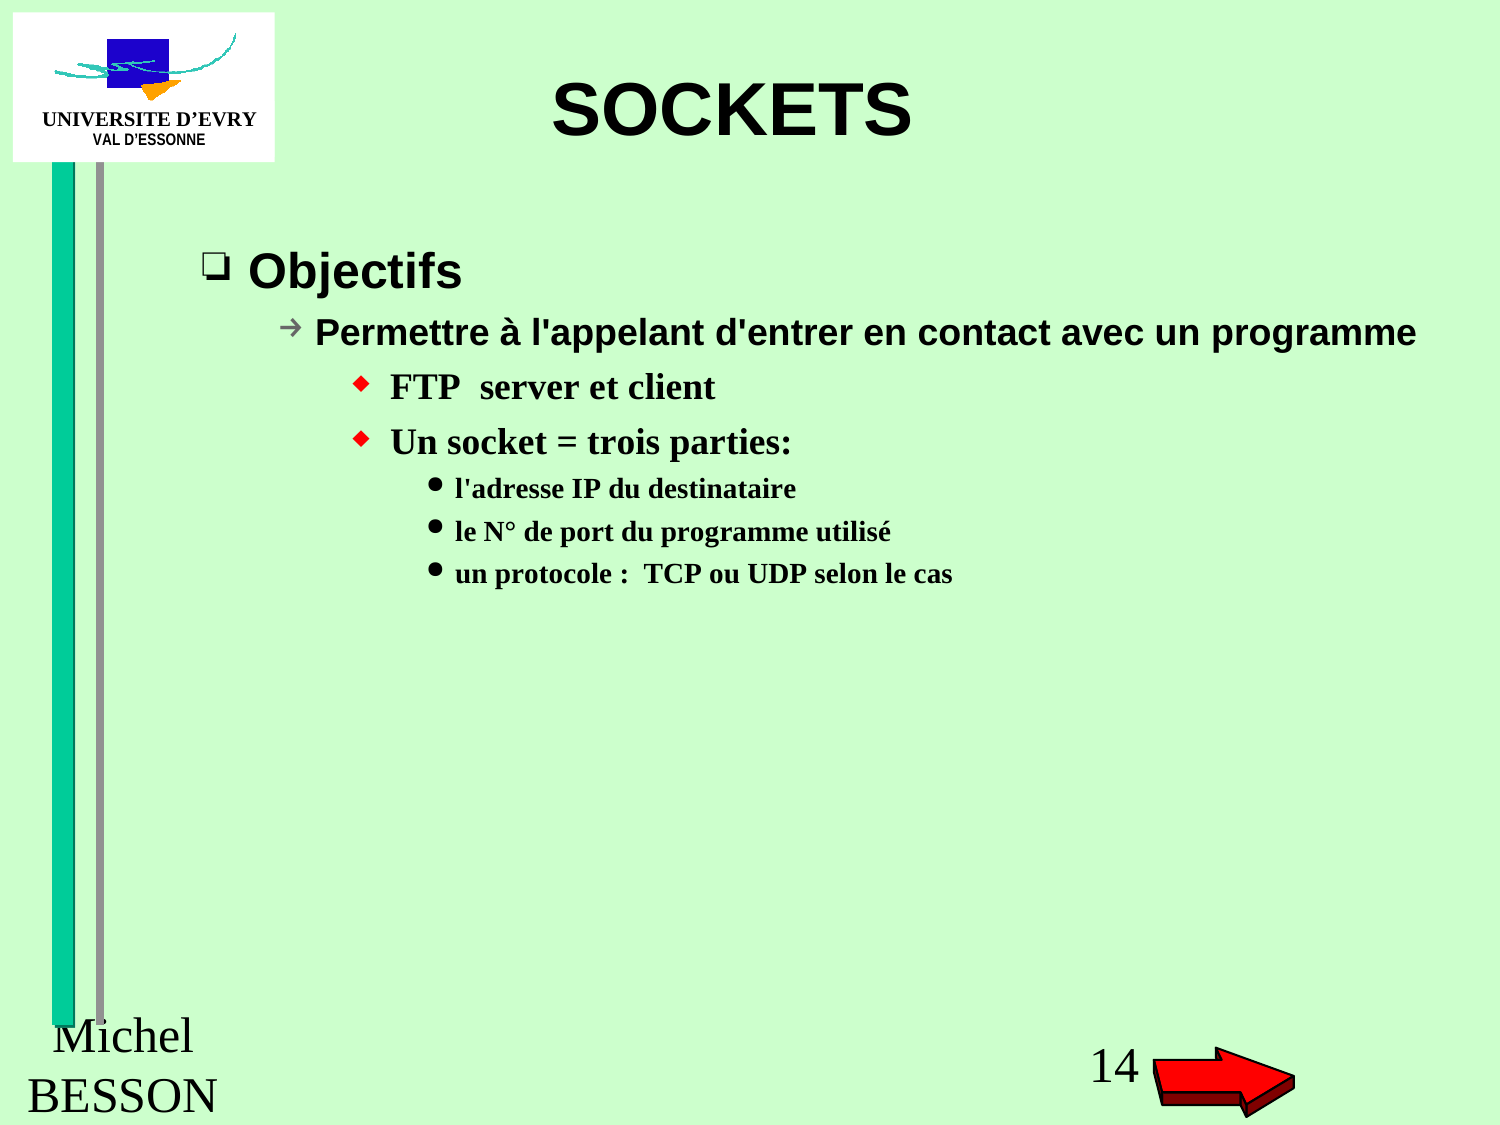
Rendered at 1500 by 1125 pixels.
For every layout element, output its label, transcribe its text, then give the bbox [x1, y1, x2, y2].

text_box [1153, 1047, 1294, 1117]
list Objectifs Permettre à l'appelant d'entrer en contact avec un programme FTP server et client Un socket = trois parties: l'adresse IP du destinataire le N° de port du programme utilisé un protocole : TCP ou UDP selon le cas [187, 237, 1443, 613]
picture [24, 21, 263, 101]
title SOCKETS [200, 34, 1354, 188]
